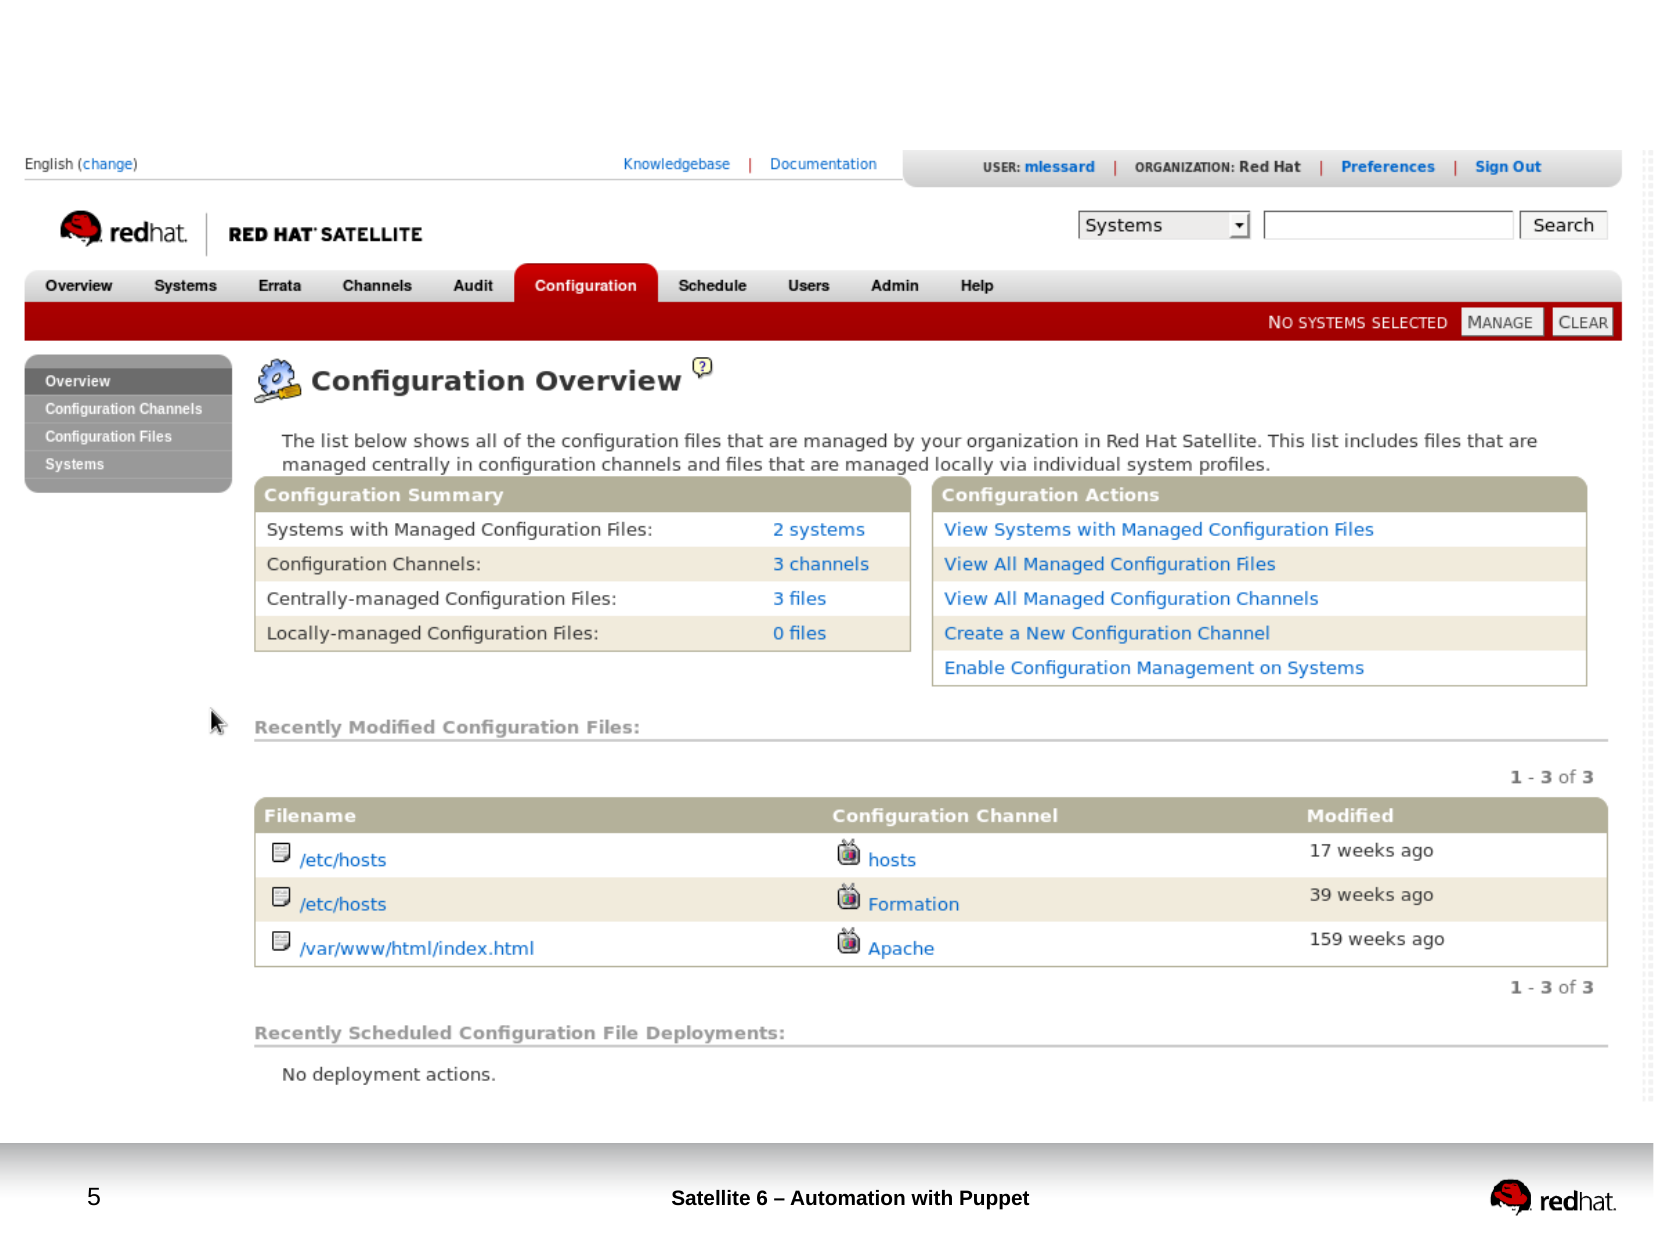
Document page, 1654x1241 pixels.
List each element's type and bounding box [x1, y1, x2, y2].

picture [0, 1143, 1654, 1241]
picture [11, 150, 1654, 1103]
